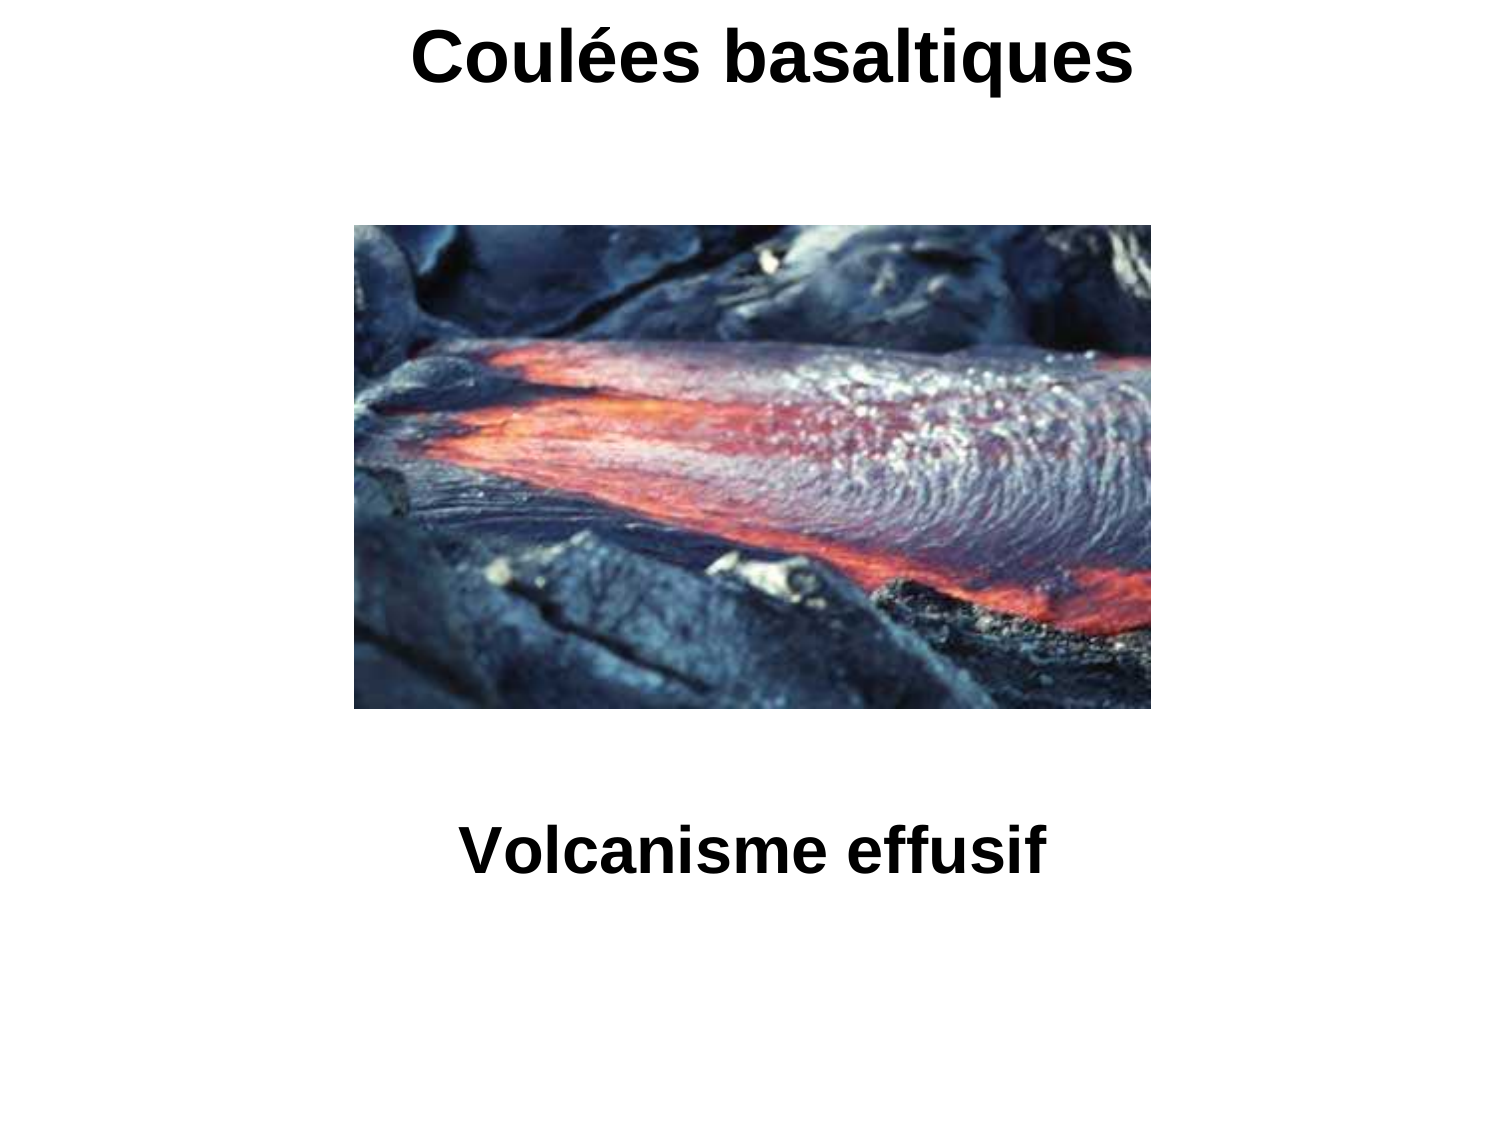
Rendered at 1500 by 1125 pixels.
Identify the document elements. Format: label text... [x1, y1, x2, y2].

picture [354, 225, 1151, 709]
text_box Coulées basaltiques [395, 0, 1151, 106]
text_box Volcanisme effusif [324, 799, 1182, 895]
